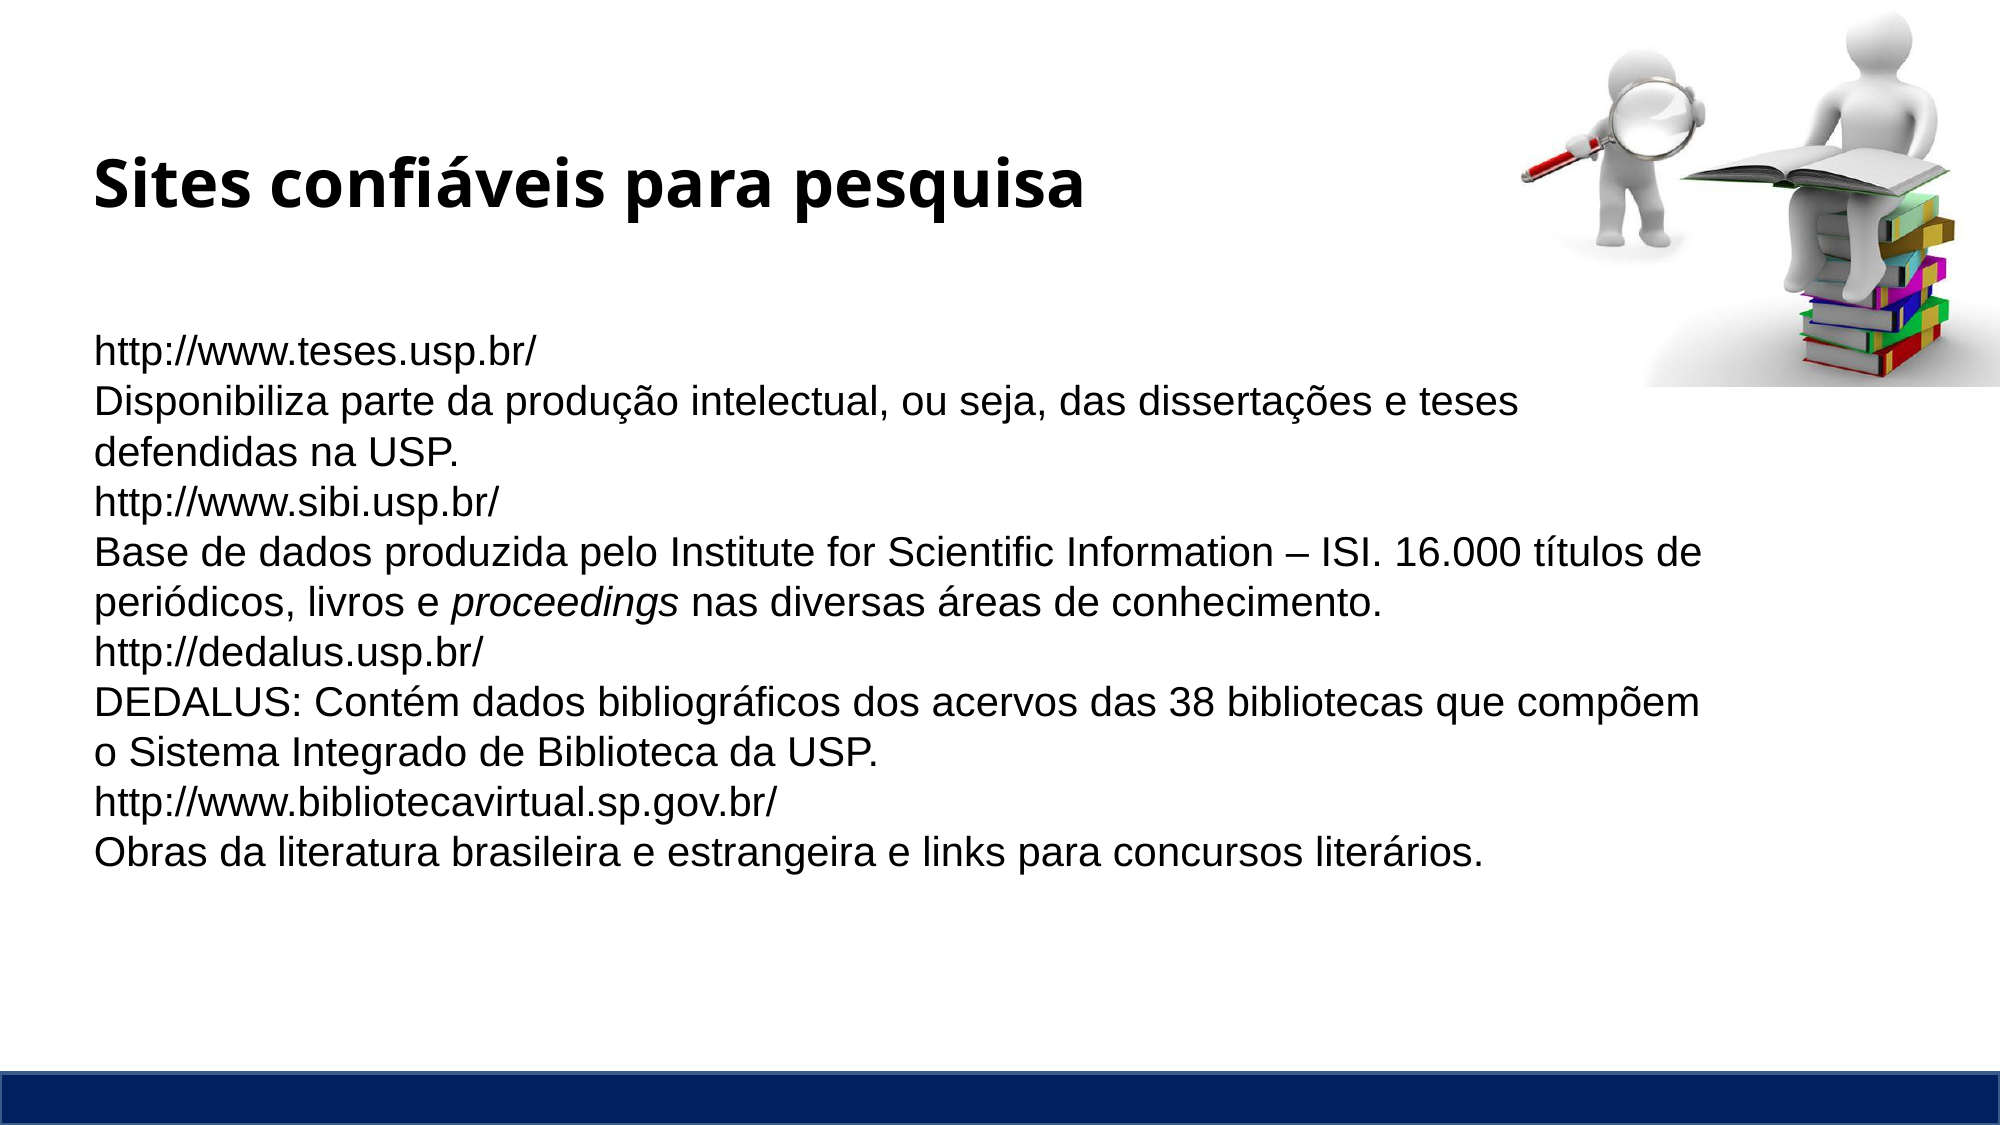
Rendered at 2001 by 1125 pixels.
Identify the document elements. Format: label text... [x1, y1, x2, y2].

text_box Sites confiáveis para pesquisa [78, 133, 1406, 230]
text_box http://www.teses.usp.br/ Disponibiliza parte da produção intelectual, ou seja, das dissertações e teses defendidas na USP. http://www.sibi.usp.br/ Base de dados produzida pelo Institute for Scientific Information – ISI. 16.000 títulos de periódicos, livros e proceedings nas diversas áreas de conhecimento. http://dedalus.usp.br/ DEDALUS: Contém dados bibliográficos dos acervos das 38 bibliotecas que compõem o Sistema Integrado de Biblioteca da USP. http://www.bibliotecavirtual.sp.gov.br/ Obras da literatura brasileira e estrangeira e links para concursos literários. [78, 316, 1720, 938]
picture [1513, 0, 2000, 387]
text_box [0, 1073, 2000, 1125]
